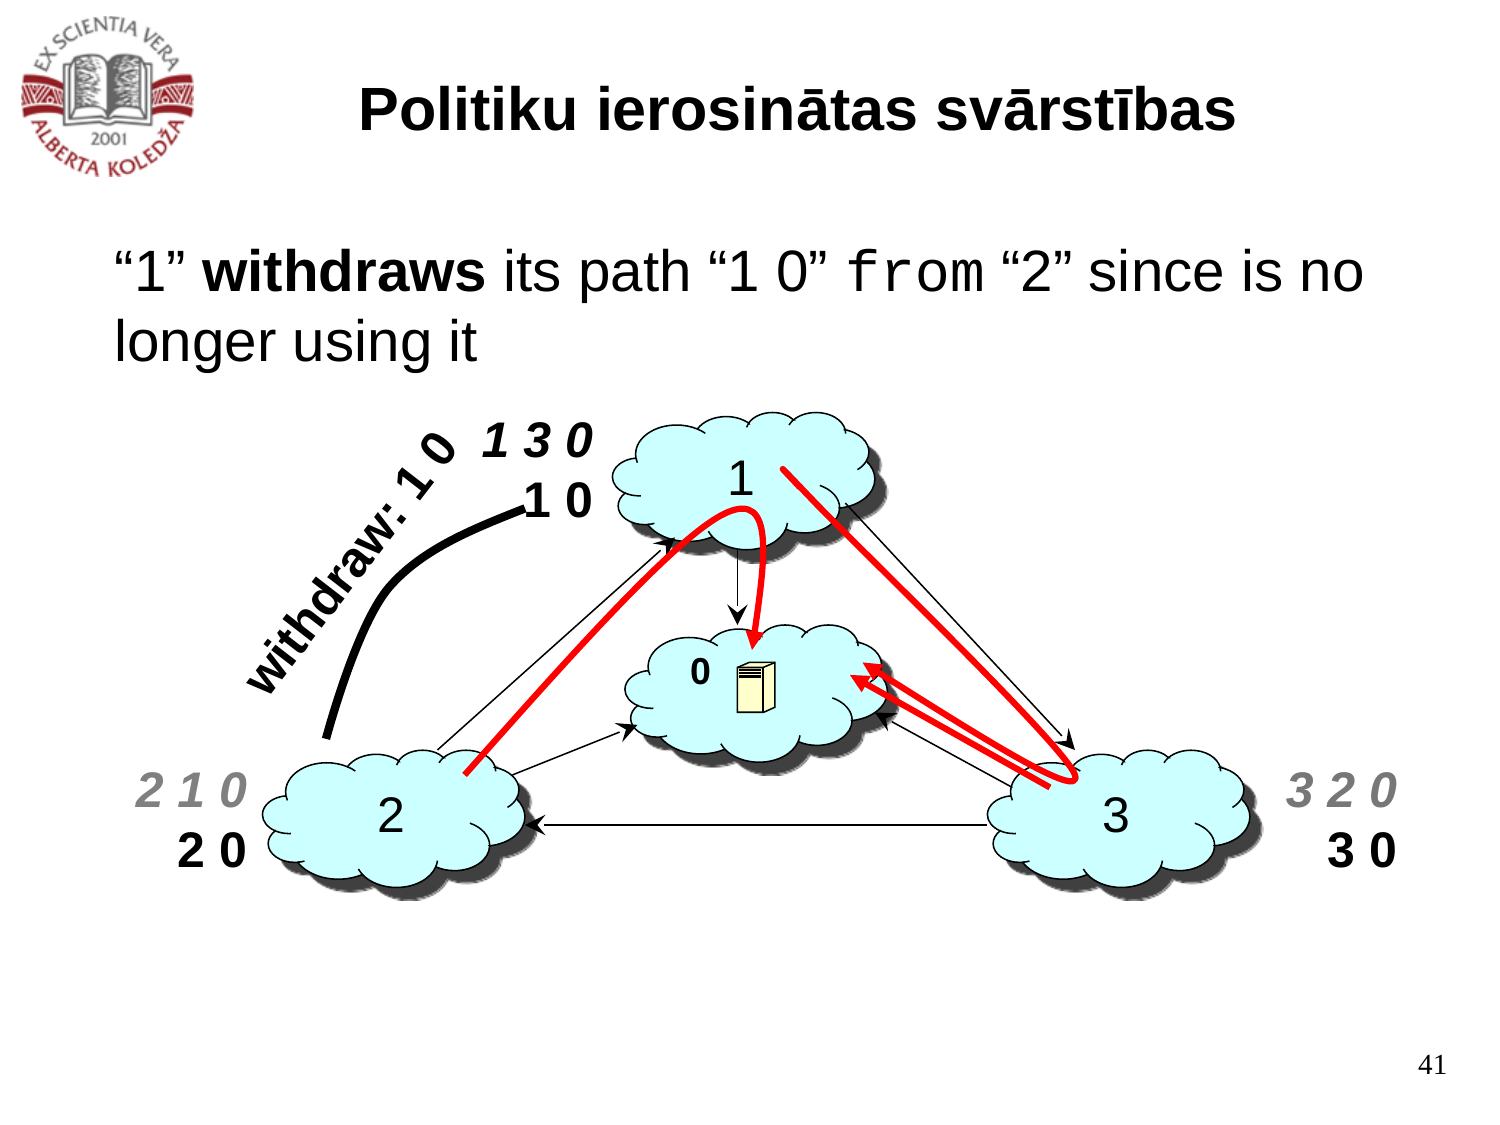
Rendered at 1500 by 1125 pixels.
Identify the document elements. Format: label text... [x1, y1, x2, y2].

picture [21, 163, 194, 177]
text_box 2 1 0 2 0 [120, 749, 262, 886]
text_box 0 [675, 639, 726, 701]
text_box withdraw: 1 0 [212, 401, 484, 723]
text_box [987, 750, 1250, 888]
text_box [691, 513, 760, 550]
title Politiku ierosinātas svārstības [0, 49, 1500, 163]
text_box <skaitlis> [1312, 1037, 1463, 1101]
text_box 1 [712, 437, 771, 513]
text_box 3 [1087, 774, 1146, 851]
text_box 3 2 0 3 0 [1270, 749, 1412, 886]
text_box [869, 676, 888, 692]
picture [21, 16, 194, 49]
text_box “1” withdraws its path “1 0” from “2” since is no longer using it [99, 224, 1413, 381]
text_box [262, 750, 525, 888]
text_box 1 3 0 1 0 [466, 399, 608, 536]
text_box 2 [362, 774, 421, 851]
text_box [1038, 762, 1071, 778]
text_box [624, 624, 886, 763]
text_box [612, 412, 875, 546]
